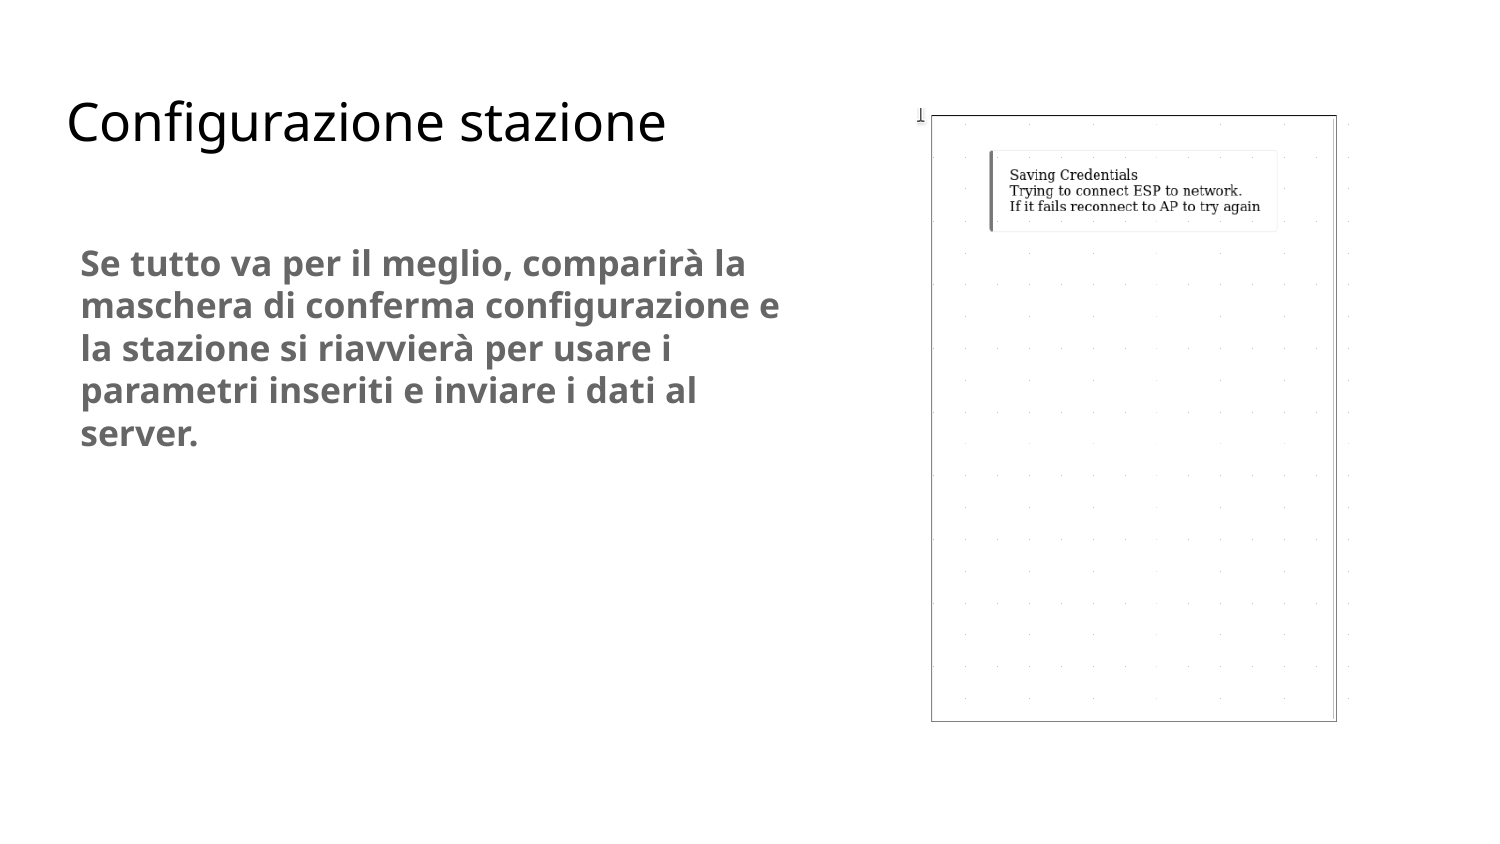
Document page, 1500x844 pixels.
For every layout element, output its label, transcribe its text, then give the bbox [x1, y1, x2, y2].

text_box Se tutto va per il meglio, comparirà la maschera di conferma configurazione e la stazione si riavvierà per usare i parametri inseriti e inviare i dati al server. [65, 158, 817, 814]
picture [917, 108, 1352, 736]
title Configurazione stazione [51, 72, 1449, 167]
